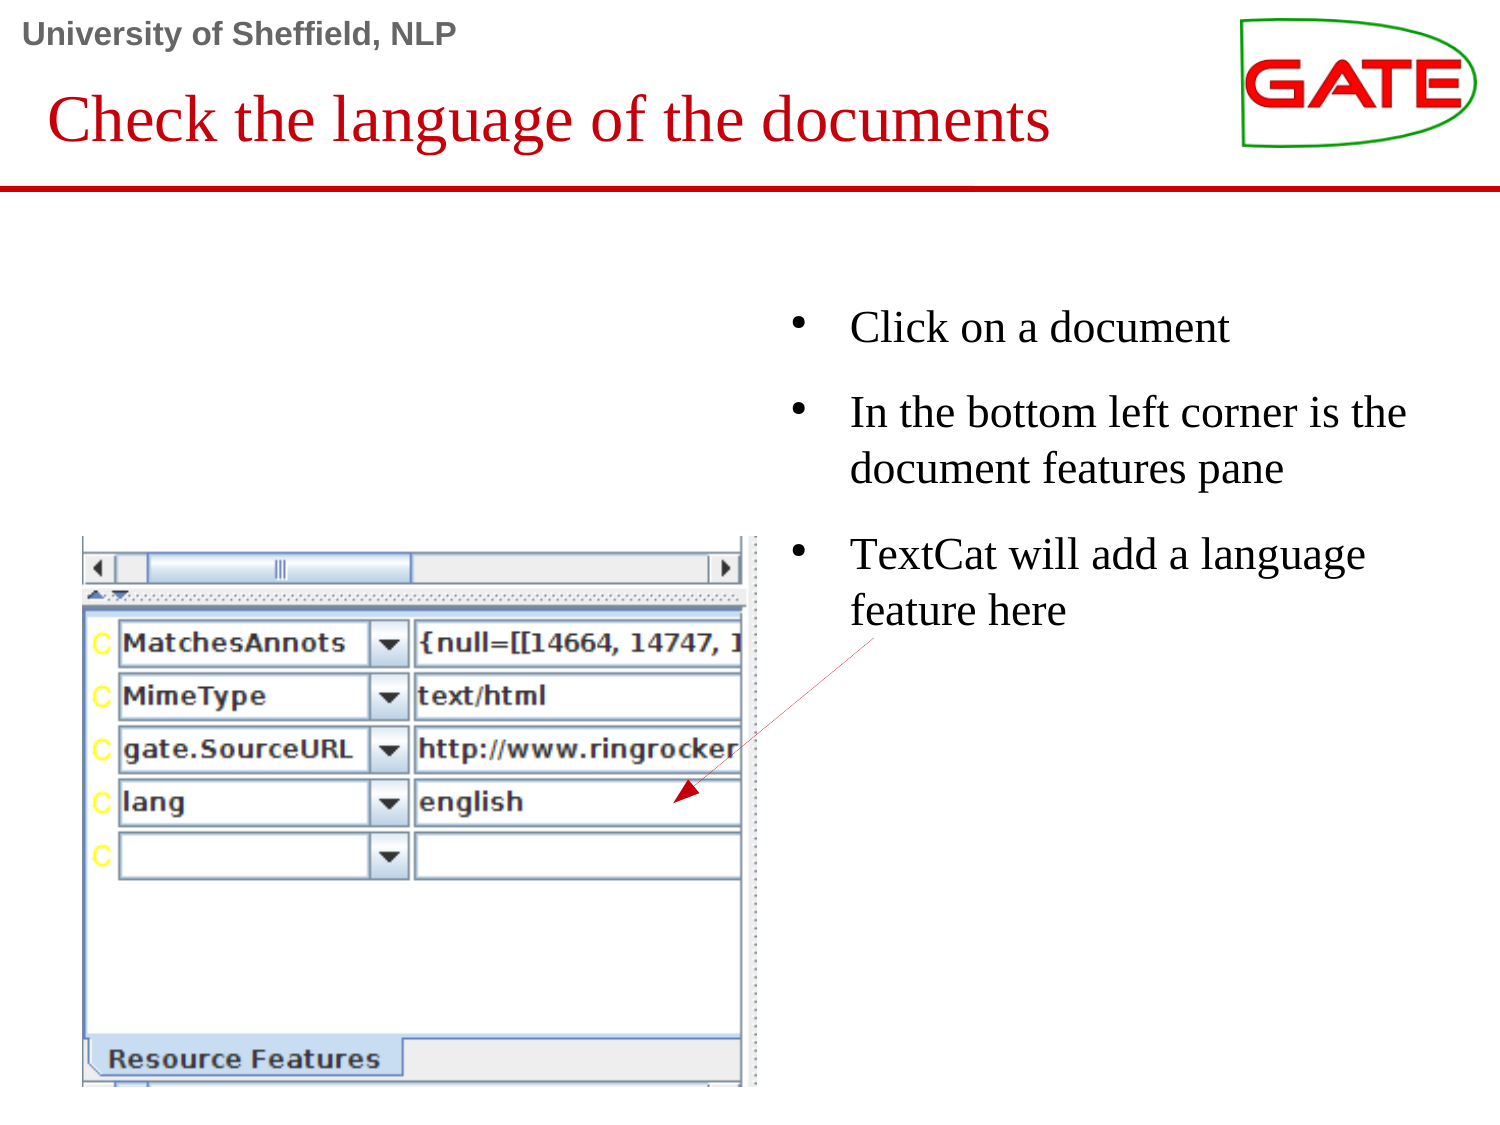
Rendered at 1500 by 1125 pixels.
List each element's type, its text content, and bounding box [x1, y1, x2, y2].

picture [1240, 18, 1477, 148]
picture [82, 536, 757, 1087]
title Check the language of the documents [47, 59, 1241, 180]
list Click on a document In the bottom left corner is the document features pane TextCat will add a language feature here [790, 295, 1465, 619]
